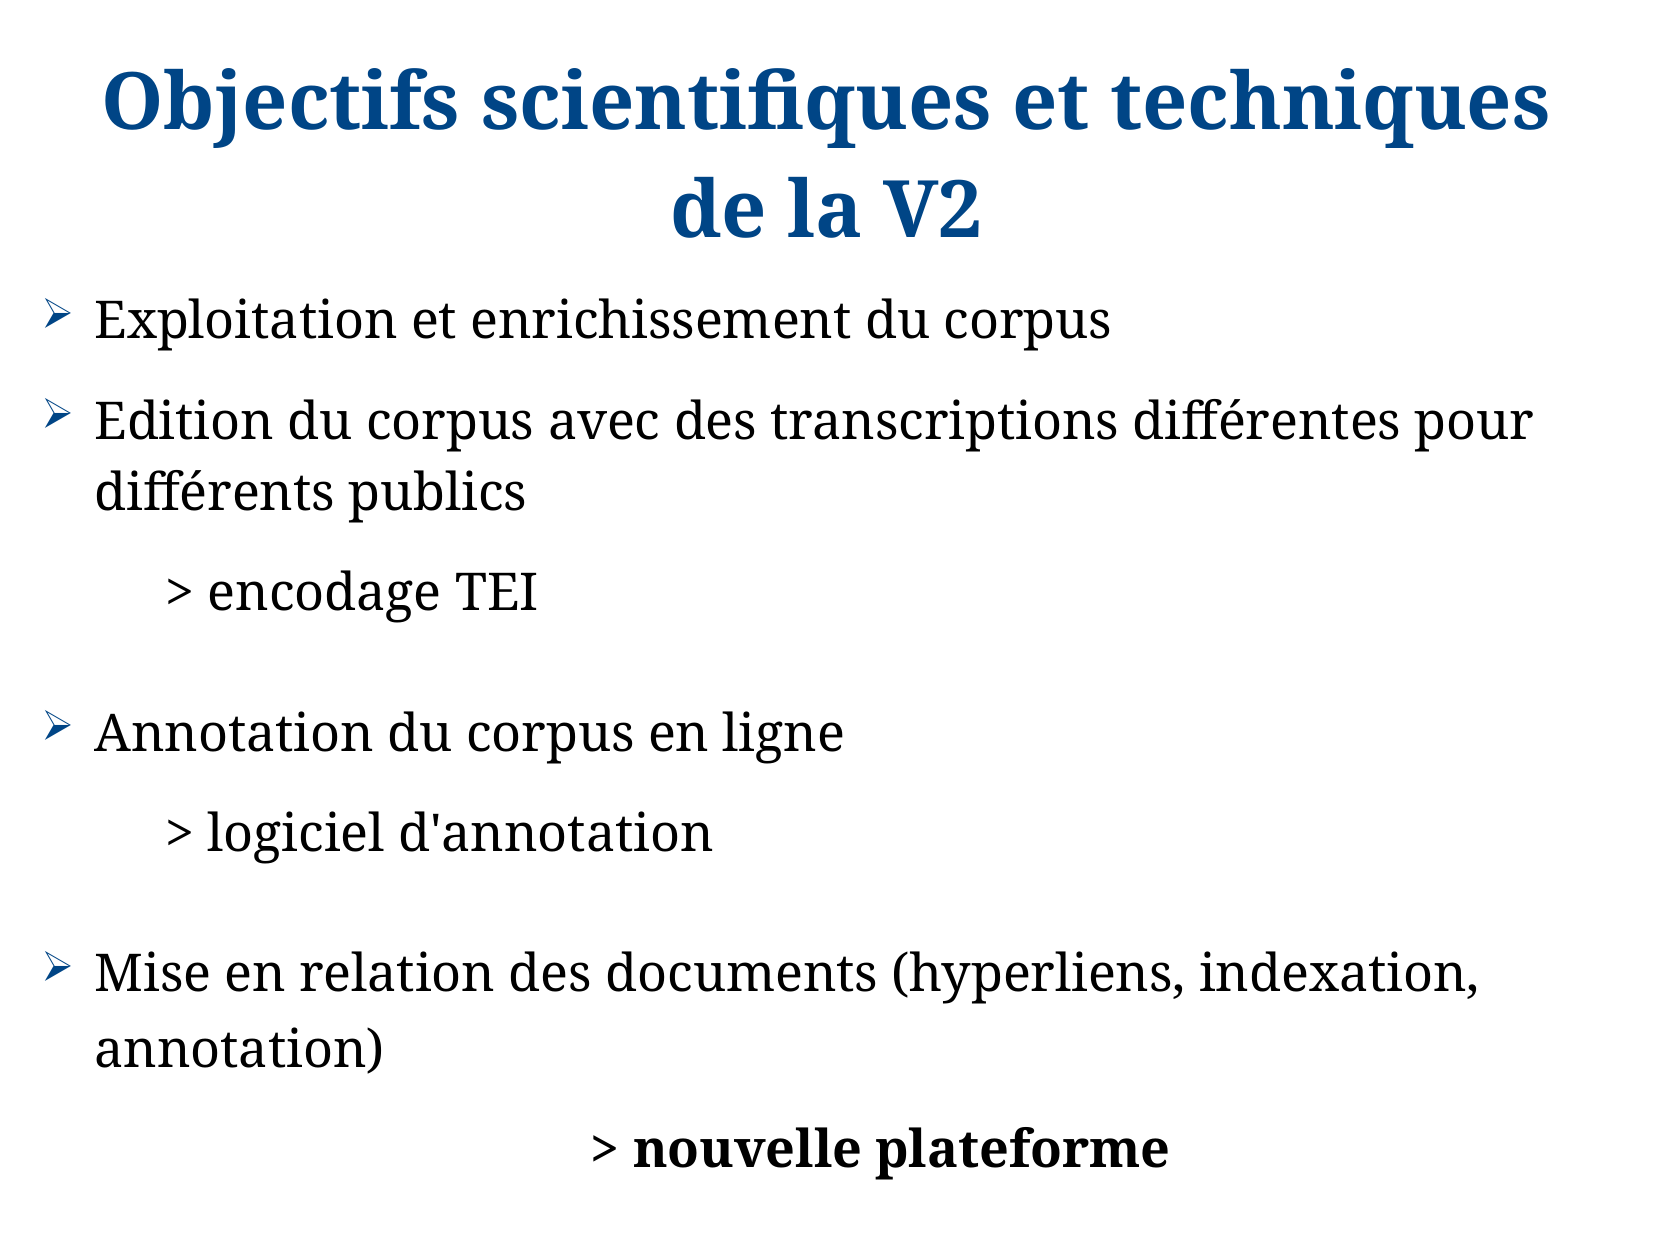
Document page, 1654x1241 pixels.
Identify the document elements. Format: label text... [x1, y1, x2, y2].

list Exploitation et enrichissement du corpus Edition du corpus avec des transcriptions différentes pour différents publics > encodage TEI Annotation du corpus en ligne > logiciel d'annotation Mise en relation des documents (hyperliens, indexation, annotation) > nouvelle plateforme [23, 283, 1571, 1087]
title Objectifs scientifiques et techniques de la V2 [82, 49, 1571, 257]
